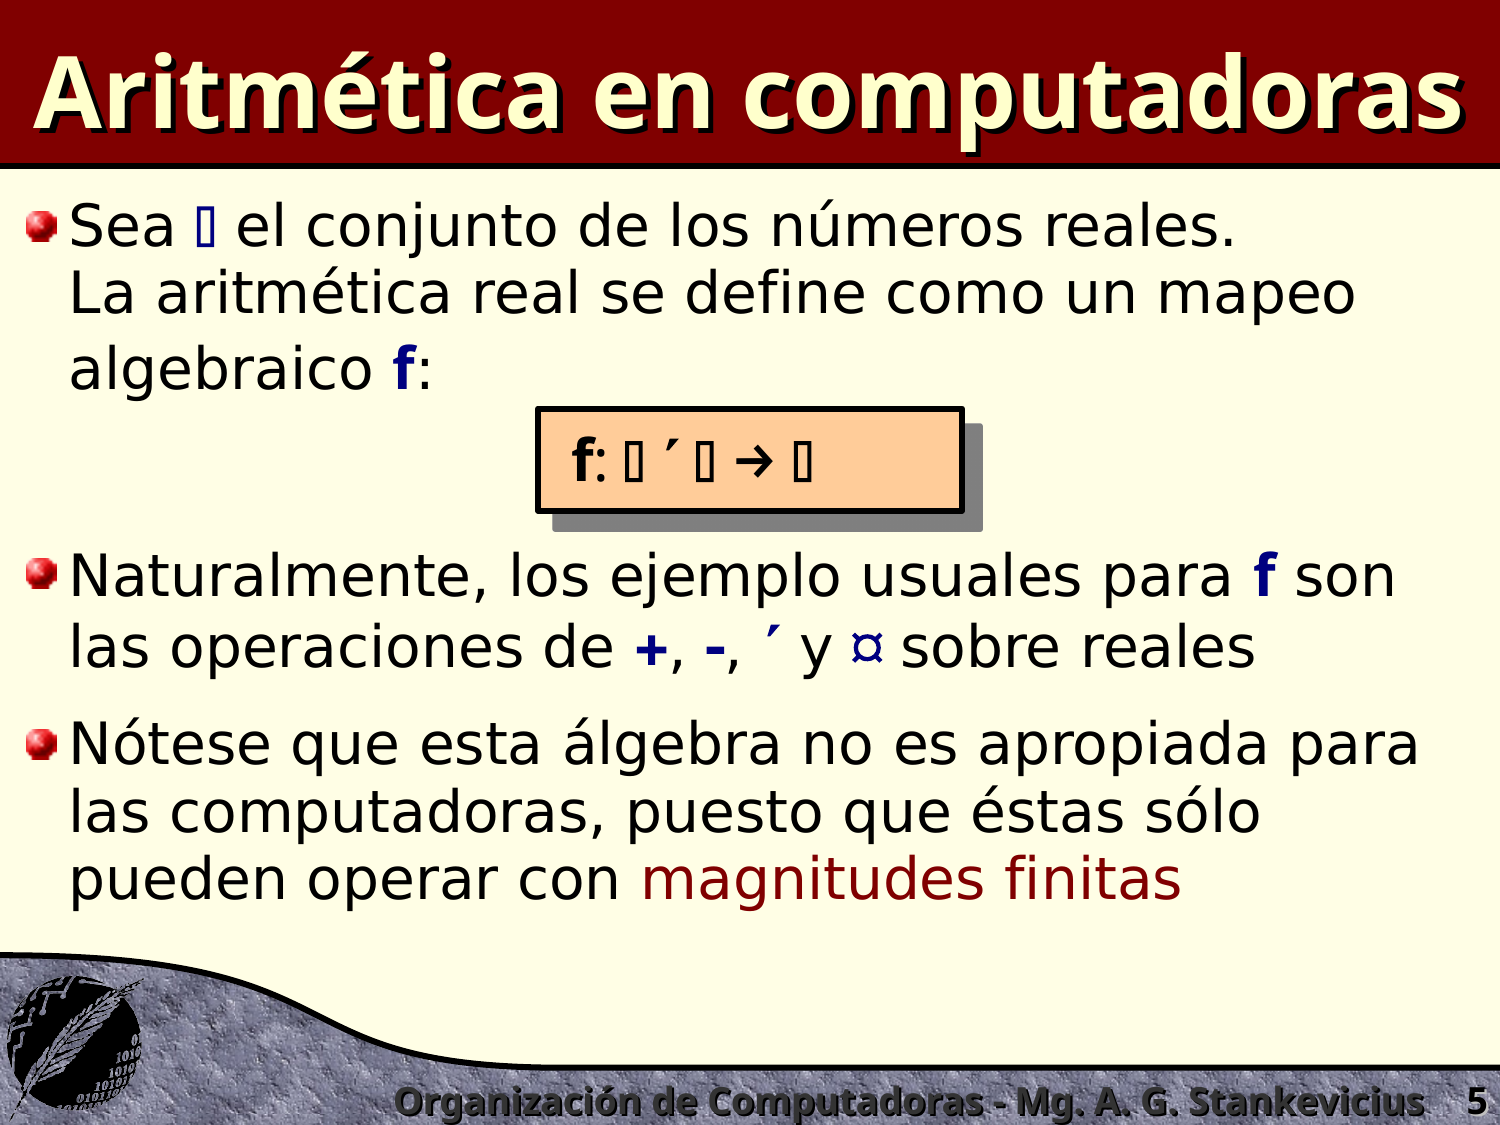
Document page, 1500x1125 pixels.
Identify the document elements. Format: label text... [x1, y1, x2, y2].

picture [802, 1100, 806, 1110]
picture [0, 959, 1500, 1125]
picture [1058, 1100, 1065, 1110]
picture [448, 1100, 455, 1110]
text_box f:  ´  →  [537, 408, 963, 511]
title Aritmética en computadoras [15, 5, 1485, 160]
list Sea  el conjunto de los números reales. La aritmética real se define como un mapeo algebraico f: Naturalmente, los ejemplo usuales para f son las operaciones de +, -, ´ y ¤ sobre reales Nótese que esta álgebra no es apropiada para las computadoras, puesto que éstas sólo pueden operar con magnitudes finitas [11, 192, 1486, 935]
